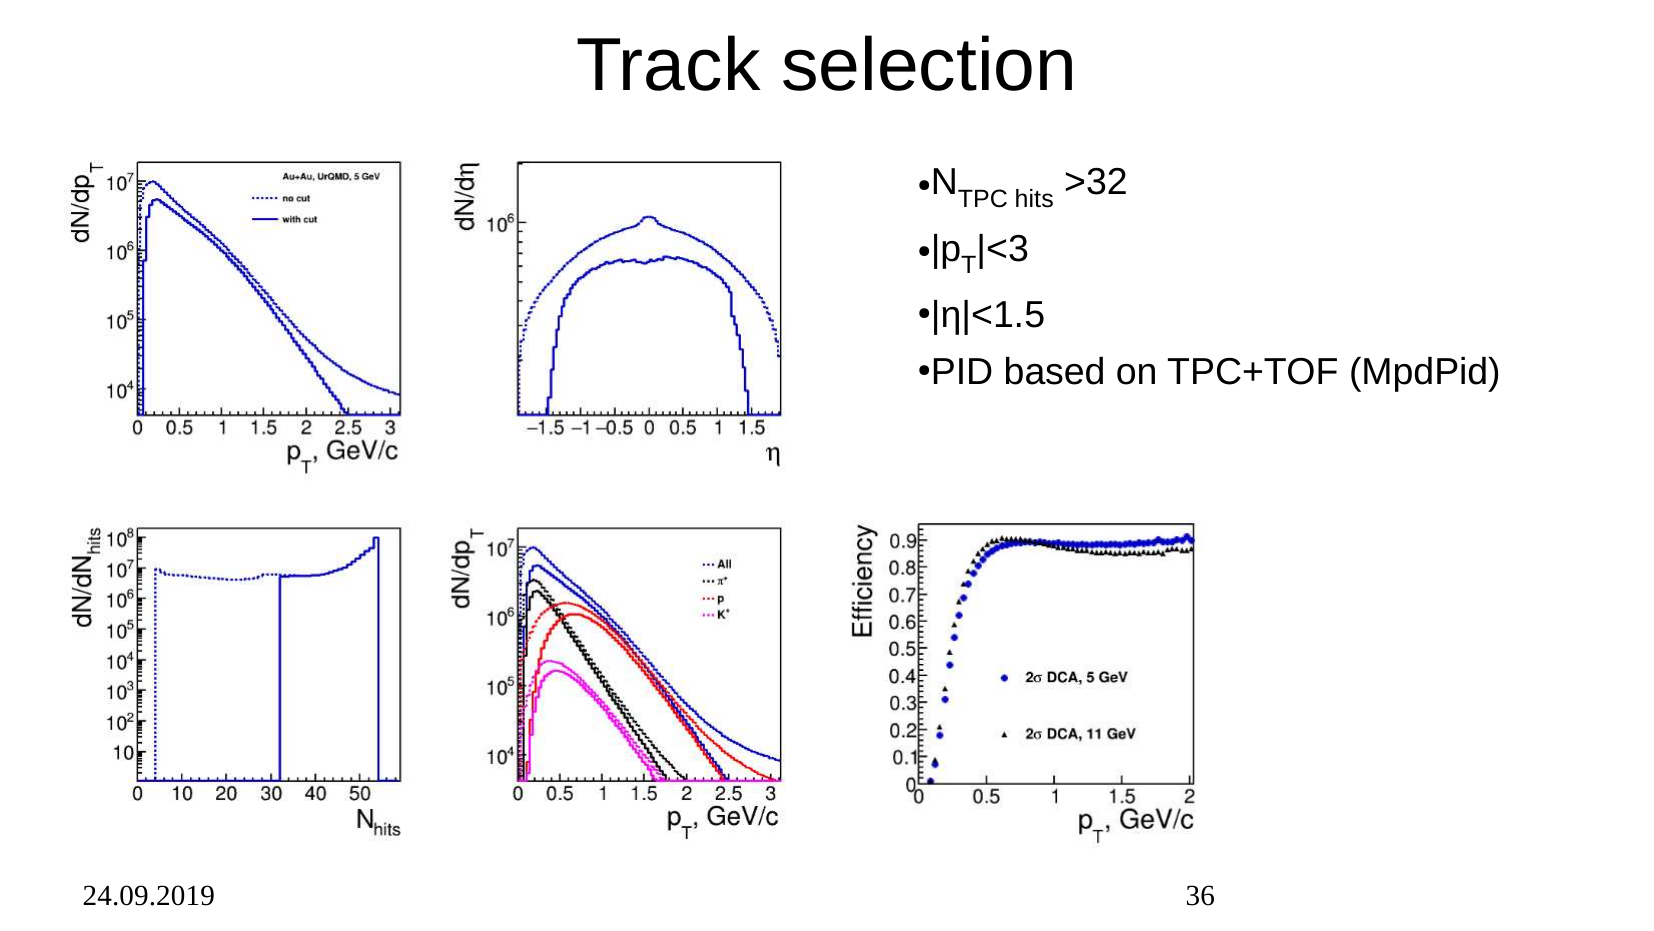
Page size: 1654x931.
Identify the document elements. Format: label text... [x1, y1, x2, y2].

text_box [1185, 847, 1571, 912]
text_box NTPC hits >32 |pT|<3 |η|<1.5 PID based on TPC+TOF (MpdPid) [902, 153, 1548, 399]
text_box Track selection [298, 15, 1355, 114]
text_box 24.09.2019 [82, 852, 468, 912]
picture [850, 488, 1232, 849]
picture [64, 120, 825, 852]
